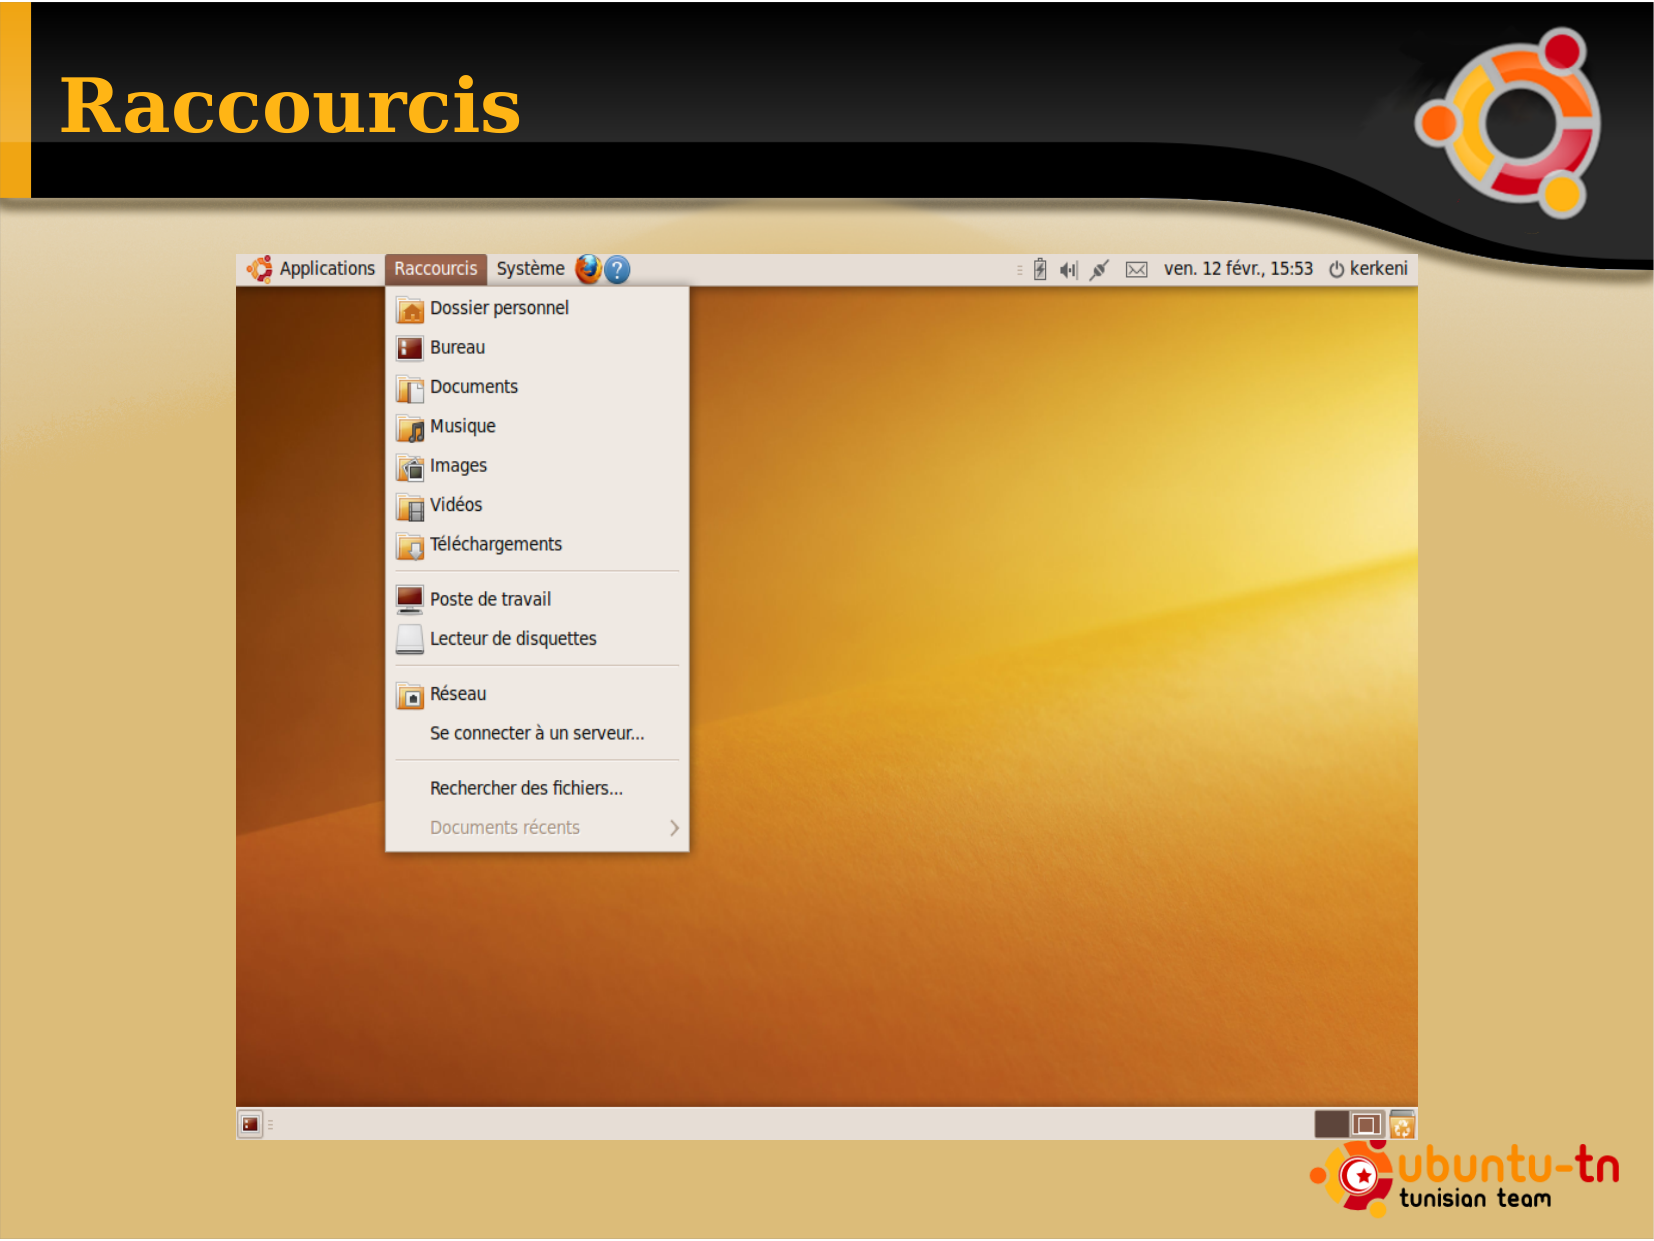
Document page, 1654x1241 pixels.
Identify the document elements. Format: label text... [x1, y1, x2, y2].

title Raccourcis [59, 9, 1447, 202]
picture [0, 0, 1654, 1241]
